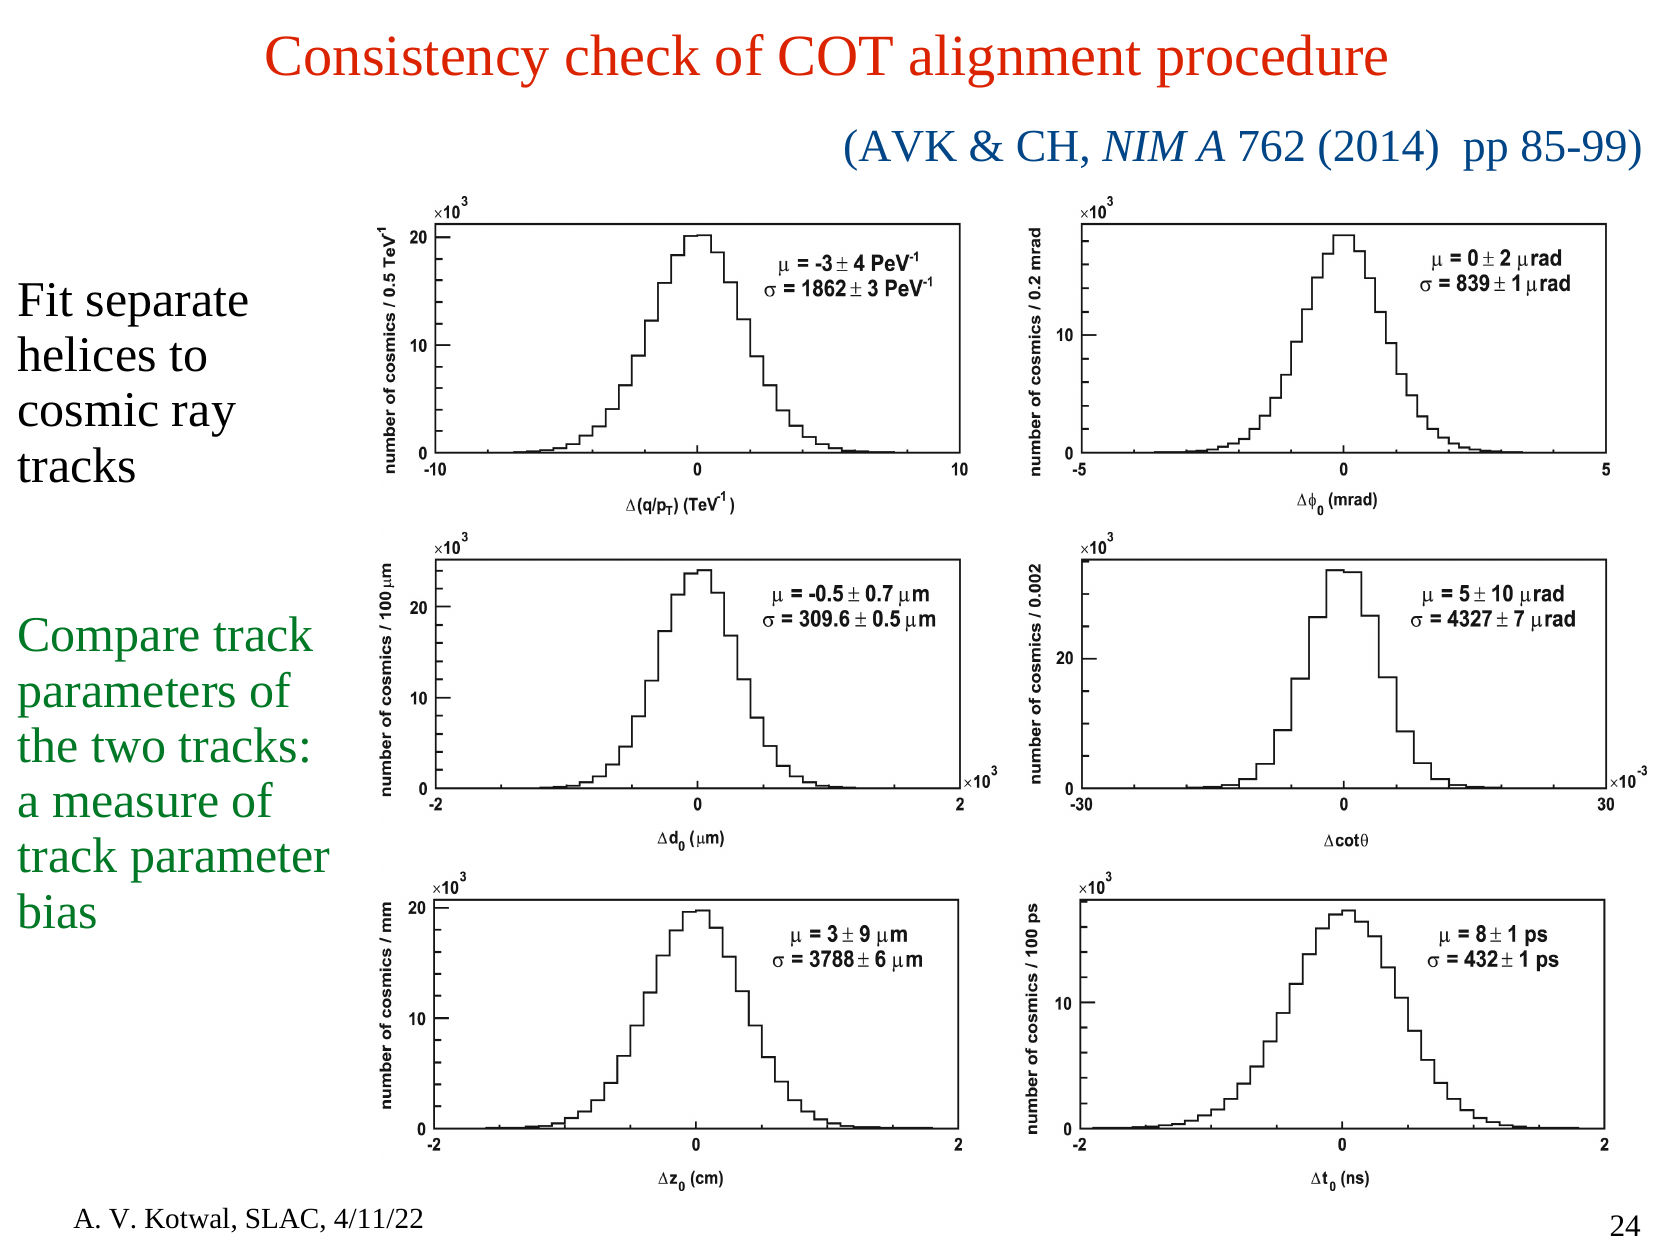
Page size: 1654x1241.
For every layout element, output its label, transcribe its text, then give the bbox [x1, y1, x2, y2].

title Consistency check of COT alignment procedure [121, 2, 1534, 109]
picture [377, 196, 1647, 1191]
text_box (AVK & CH, NIM A 762 (2014) pp 85-99) [843, 120, 1643, 177]
list Fit separate helices to cosmic ray tracks Compare track parameters of the two tracks: a measure of track parameter bias [0, 271, 347, 940]
